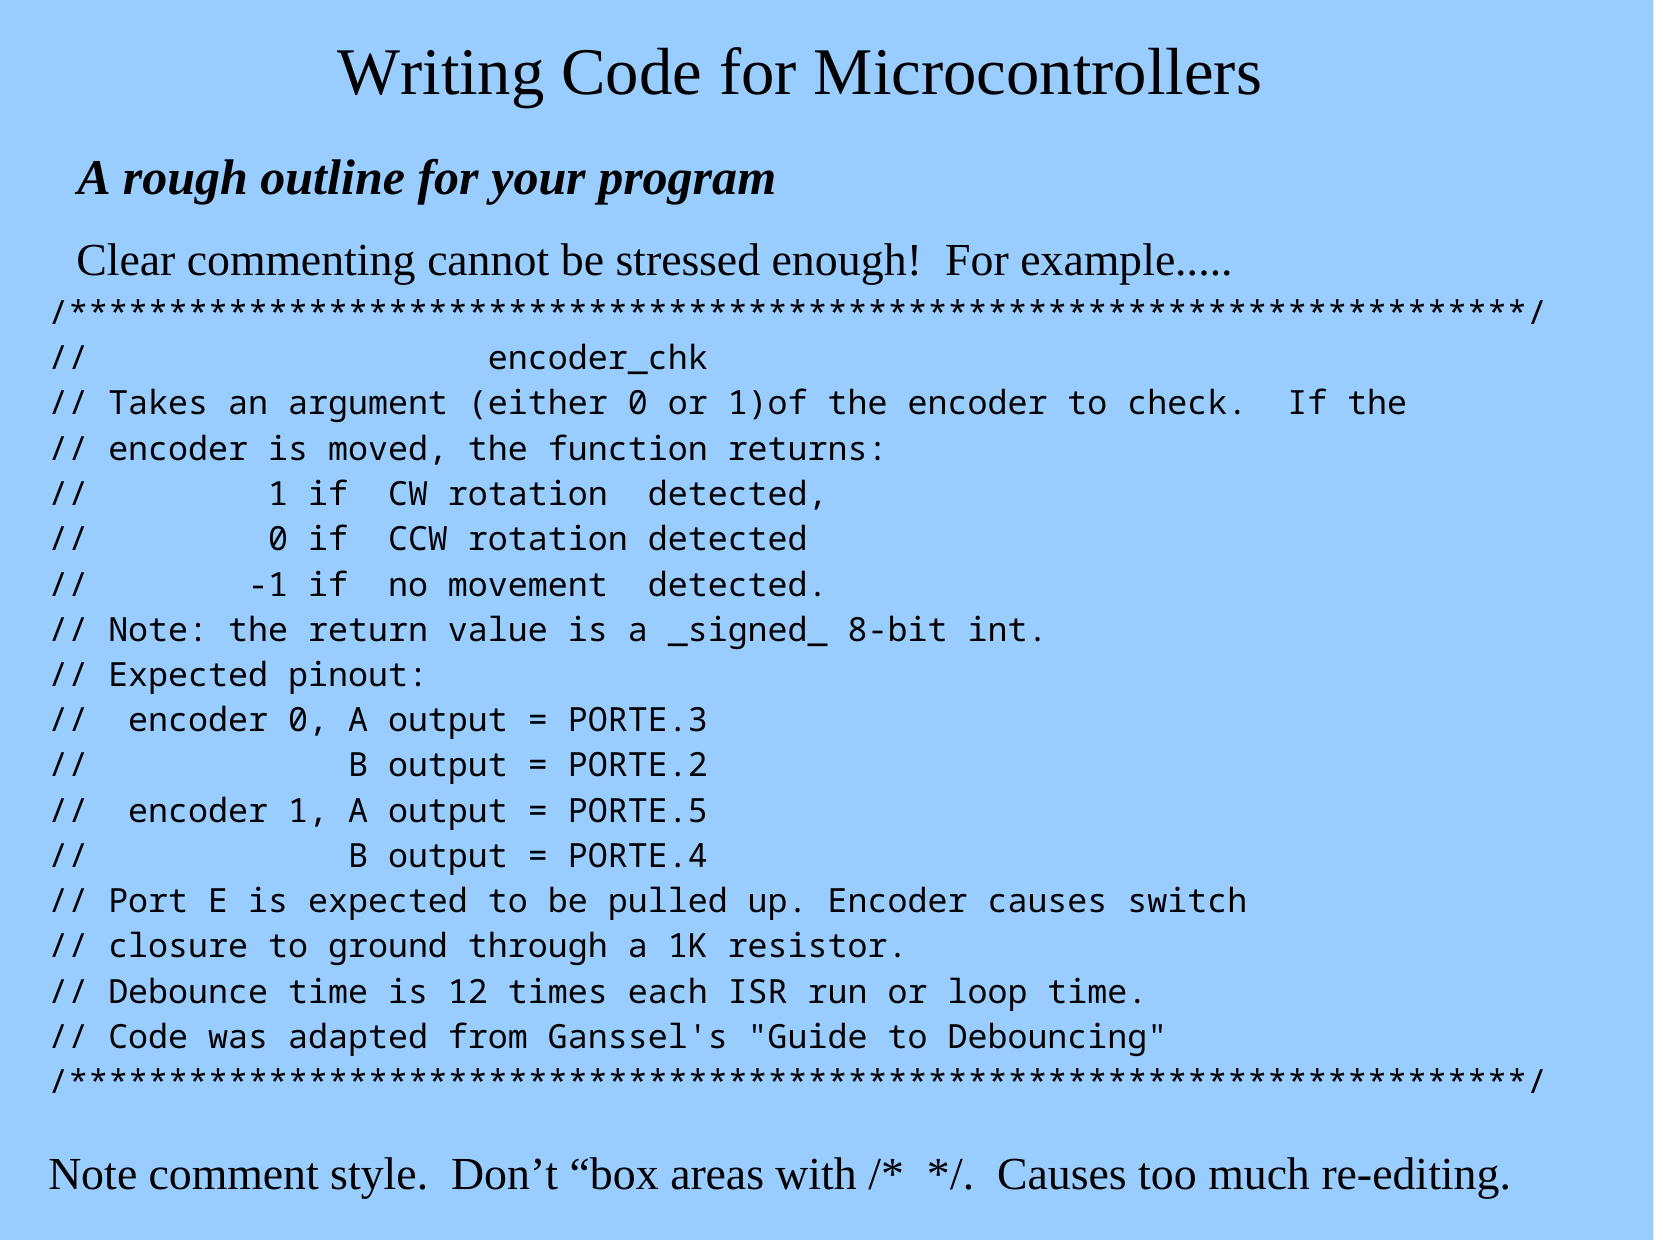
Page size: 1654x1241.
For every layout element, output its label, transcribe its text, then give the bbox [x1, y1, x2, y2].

text_box Clear commenting cannot be stressed enough! For example..... [76, 1119, 1543, 1199]
text_box [75, 225, 1538, 289]
text_box A rough outline for your program [77, 150, 808, 206]
text_box /*************************************************************************/ // encoder_chk // Takes an argument (either 0 or 1)of the encoder to check. If the // encoder is moved, the function returns: // 1 if CW rotation detected, // 0 if CCW rotation detected // -1 if no movement detected. // Note: the return value is a _signed_ 8-bit int. // Expected pinout: // encoder 0, A output = PORTE.3 // B output = PORTE.2 // encoder 1, A output = PORTE.5 // B output = PORTE.4 // Port E is expected to be pulled up. Encoder causes switch // closure to ground through a 1K resistor. // Debounce time is 12 times each ISR run or loop time. // Code was adapted from Ganssel's "Guide to Debouncing" /*************************************************************************/ Note comment style. Don’t “box areas with /* */. Causes too much re-editing. [48, 289, 1561, 1119]
text_box Clear commenting cannot be stressed enough! For example..... [76, 234, 1543, 289]
text_box Writing Code for Microcontrollers [337, 35, 1265, 110]
